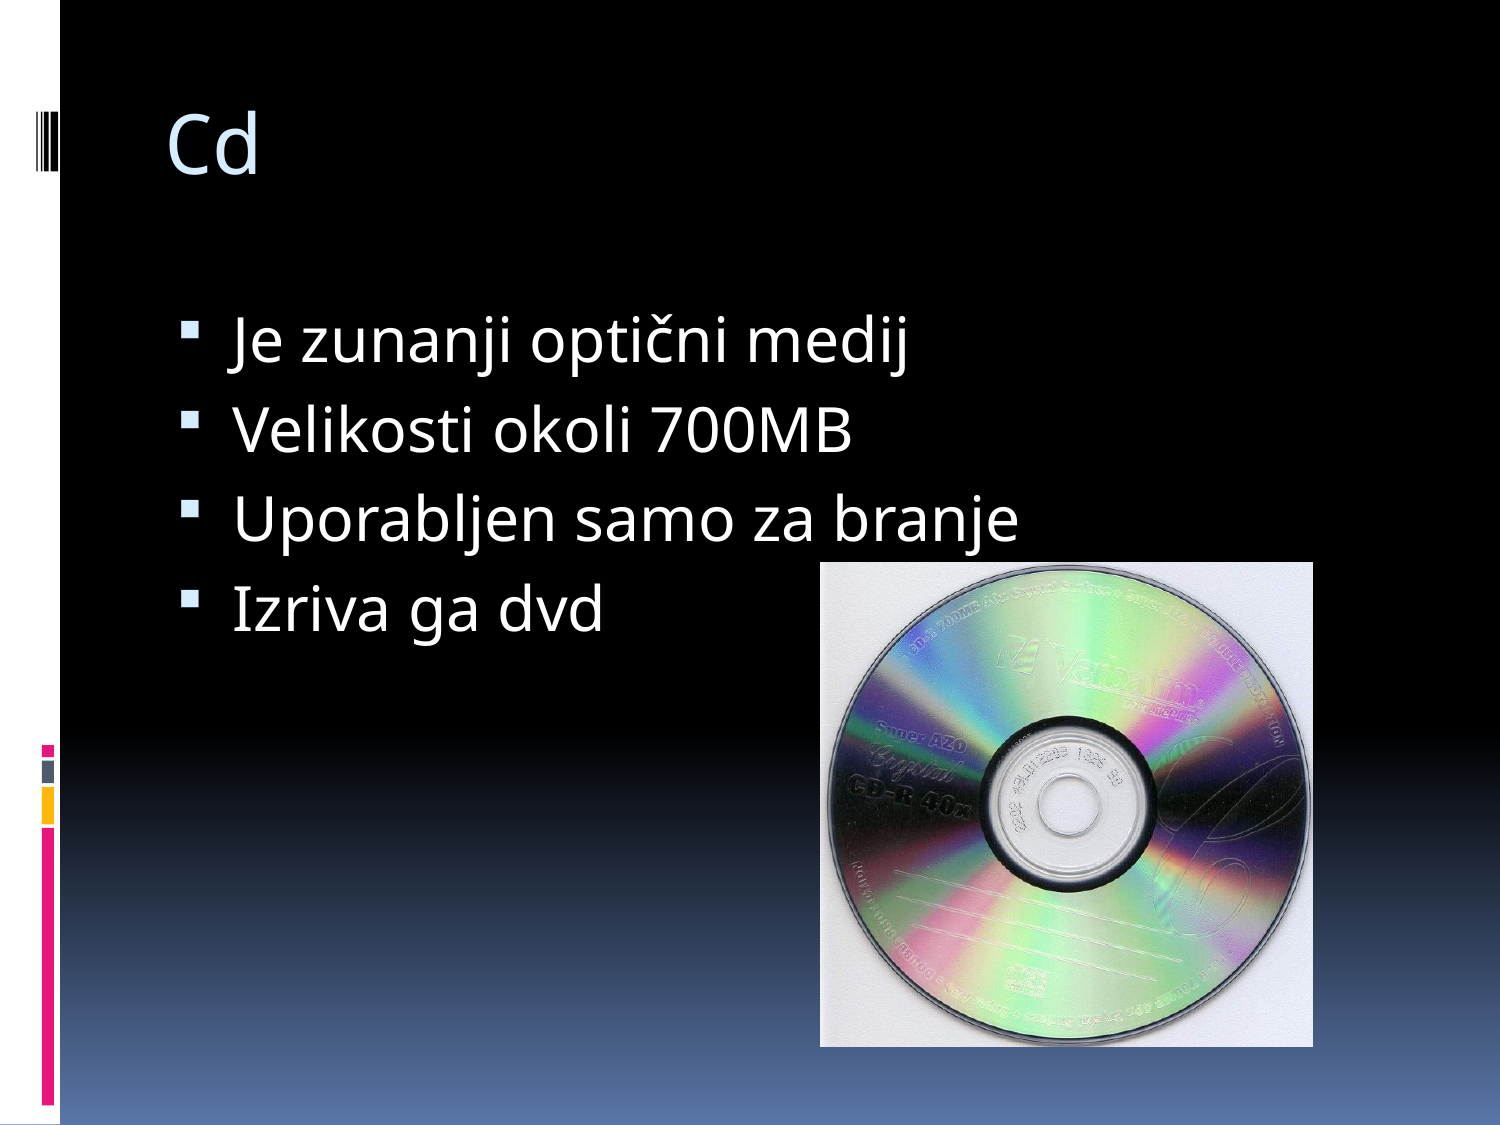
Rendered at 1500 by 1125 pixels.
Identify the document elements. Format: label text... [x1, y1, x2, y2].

picture [820, 562, 1313, 1047]
list Je zunanji optični medij Velikosti okoli 700MB Uporabljen samo za branje Izriva ga dvd [150, 292, 1425, 1043]
title Cd [150, 84, 1425, 235]
